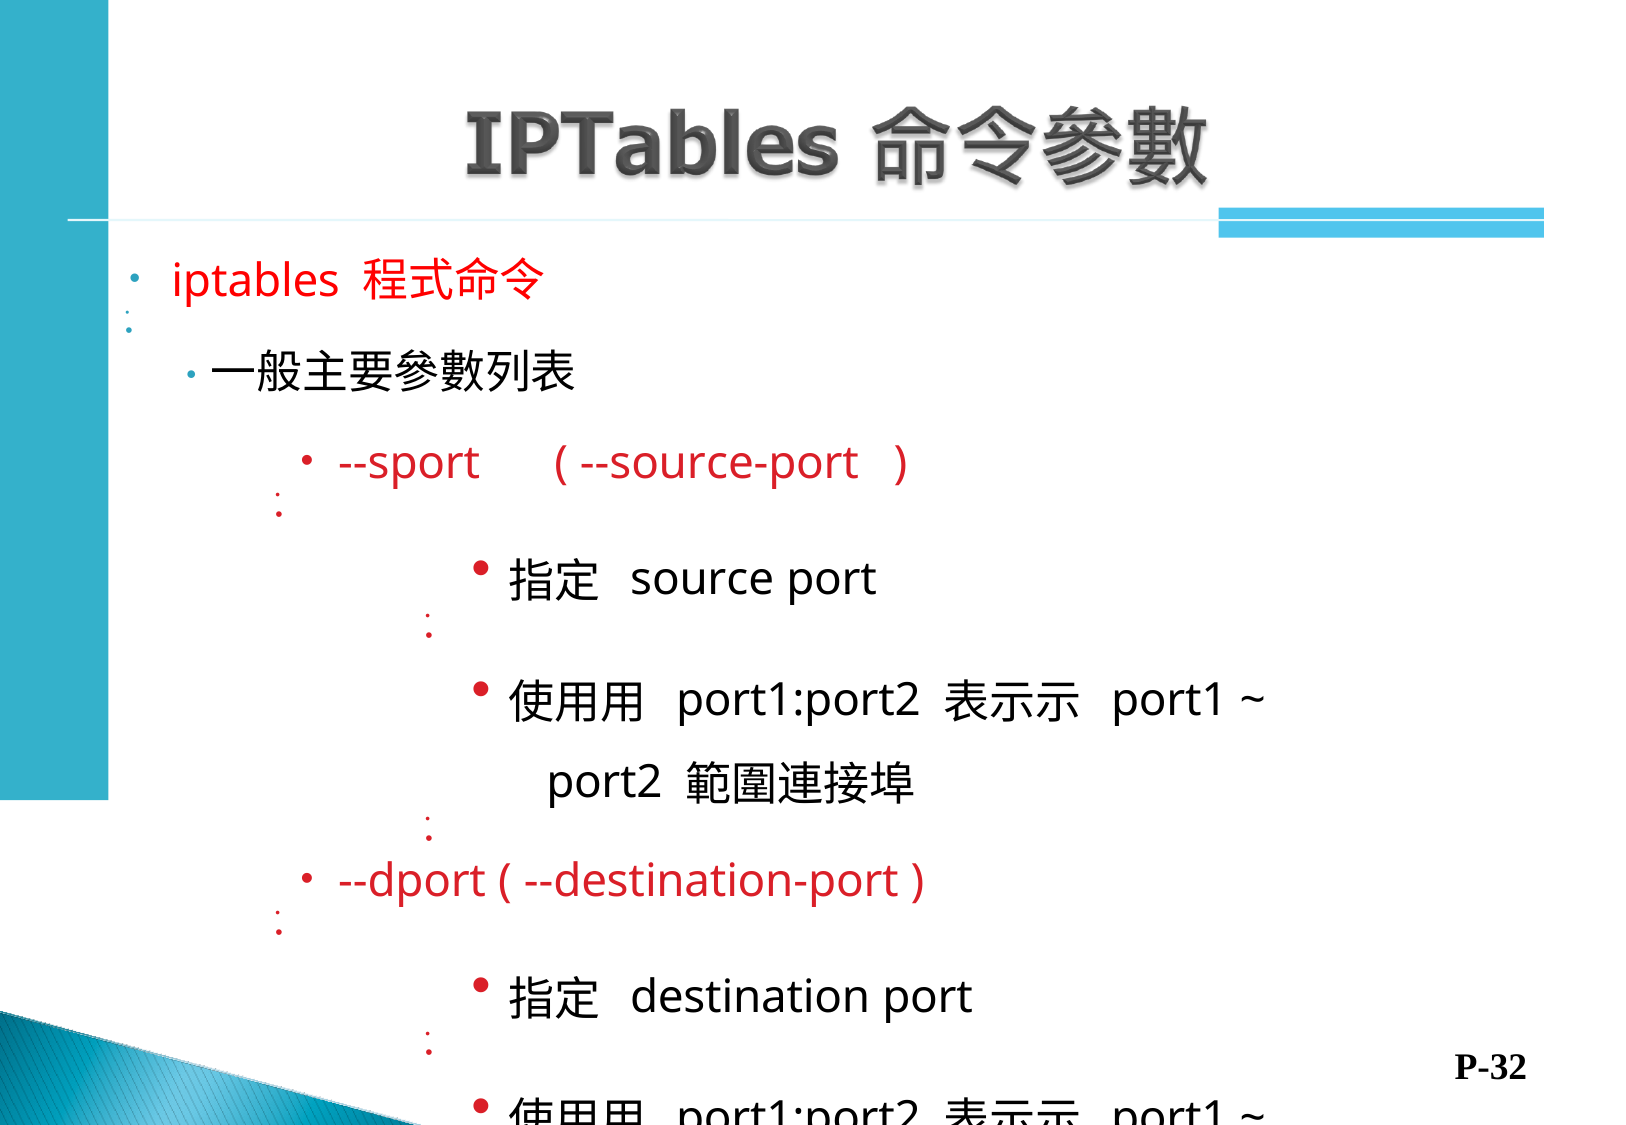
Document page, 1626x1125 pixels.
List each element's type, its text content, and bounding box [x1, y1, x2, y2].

text_box iptables 程式命令 • 一般主要參數列表 --sport ( --source-port ) 指定 source port 使⽤用 port1:port2 表⽰示 port1 ~ port2 範圍連接埠 --dport ( --destination-port ) 指定 destination port 使⽤用 port1:port2 表⽰示 port1 ~ port2 範圍連接埠 [125, 250, 1315, 934]
text_box [453, 81, 1218, 203]
text_box P-16 [1452, 1042, 1532, 1090]
